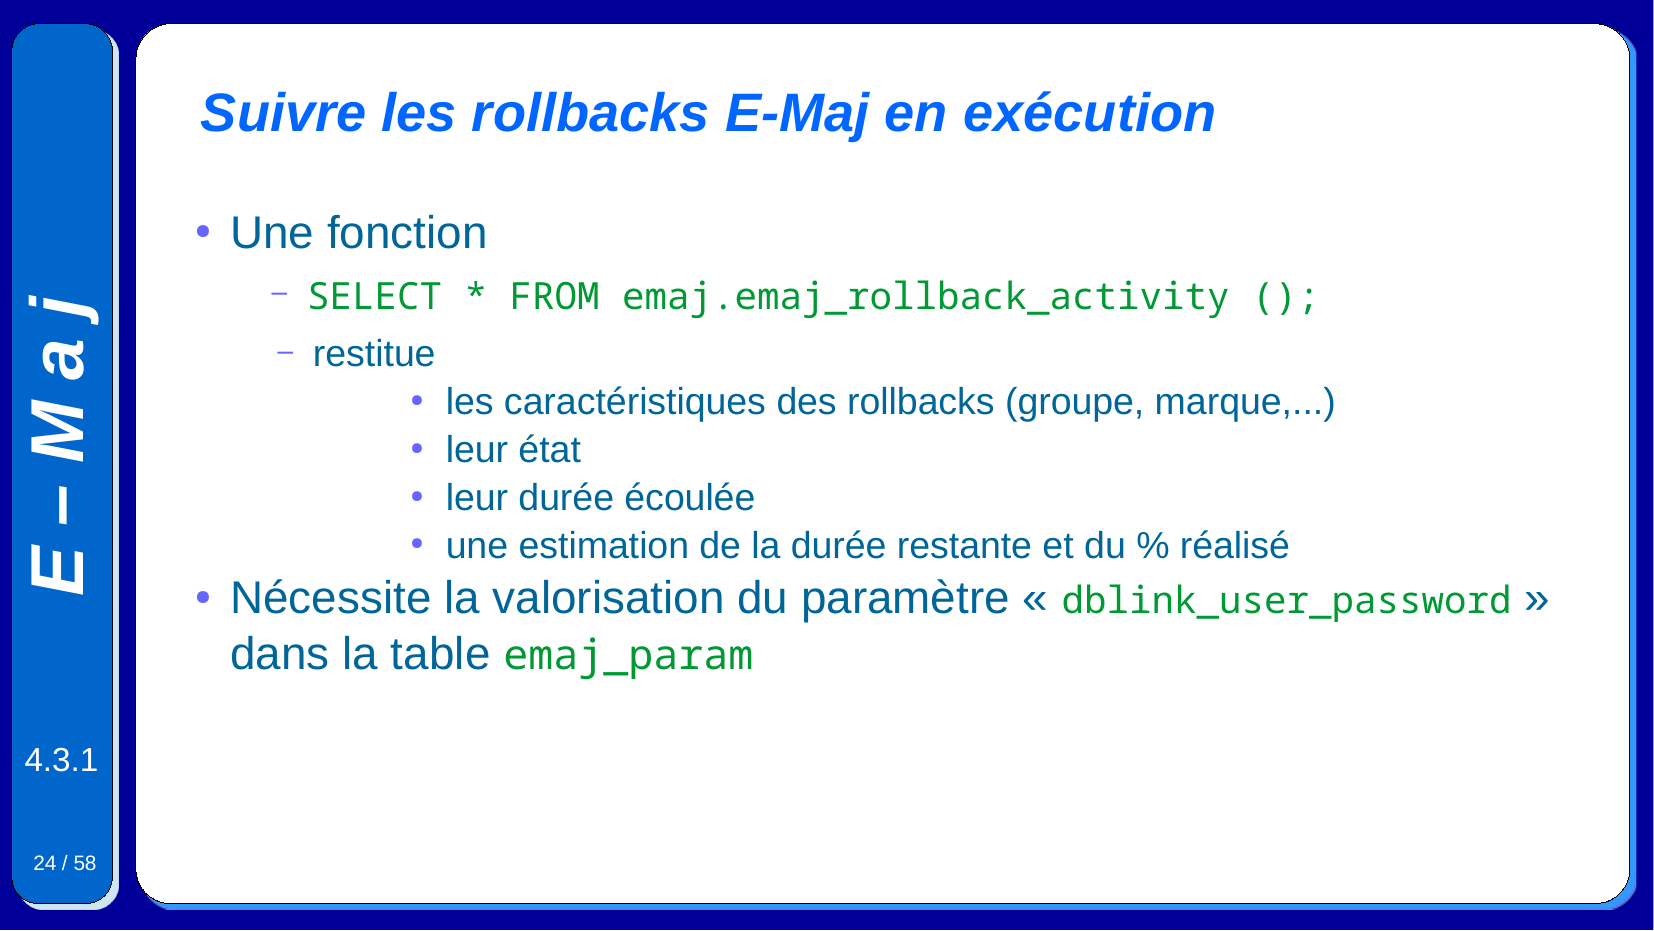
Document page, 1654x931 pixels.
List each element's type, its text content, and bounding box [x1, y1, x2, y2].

list Une fonction SELECT * FROM emaj.emaj_rollback_activity (); restitue les caractéristiques des rollbacks (groupe, marque,...) leur état leur durée écoulée une estimation de la durée restante et du % réalisé Nécessite la valorisation du paramètre « dblink_user_password » dans la table emaj_param [177, 206, 1587, 827]
title Suivre les rollbacks E-Maj en exécution [200, 34, 1575, 191]
